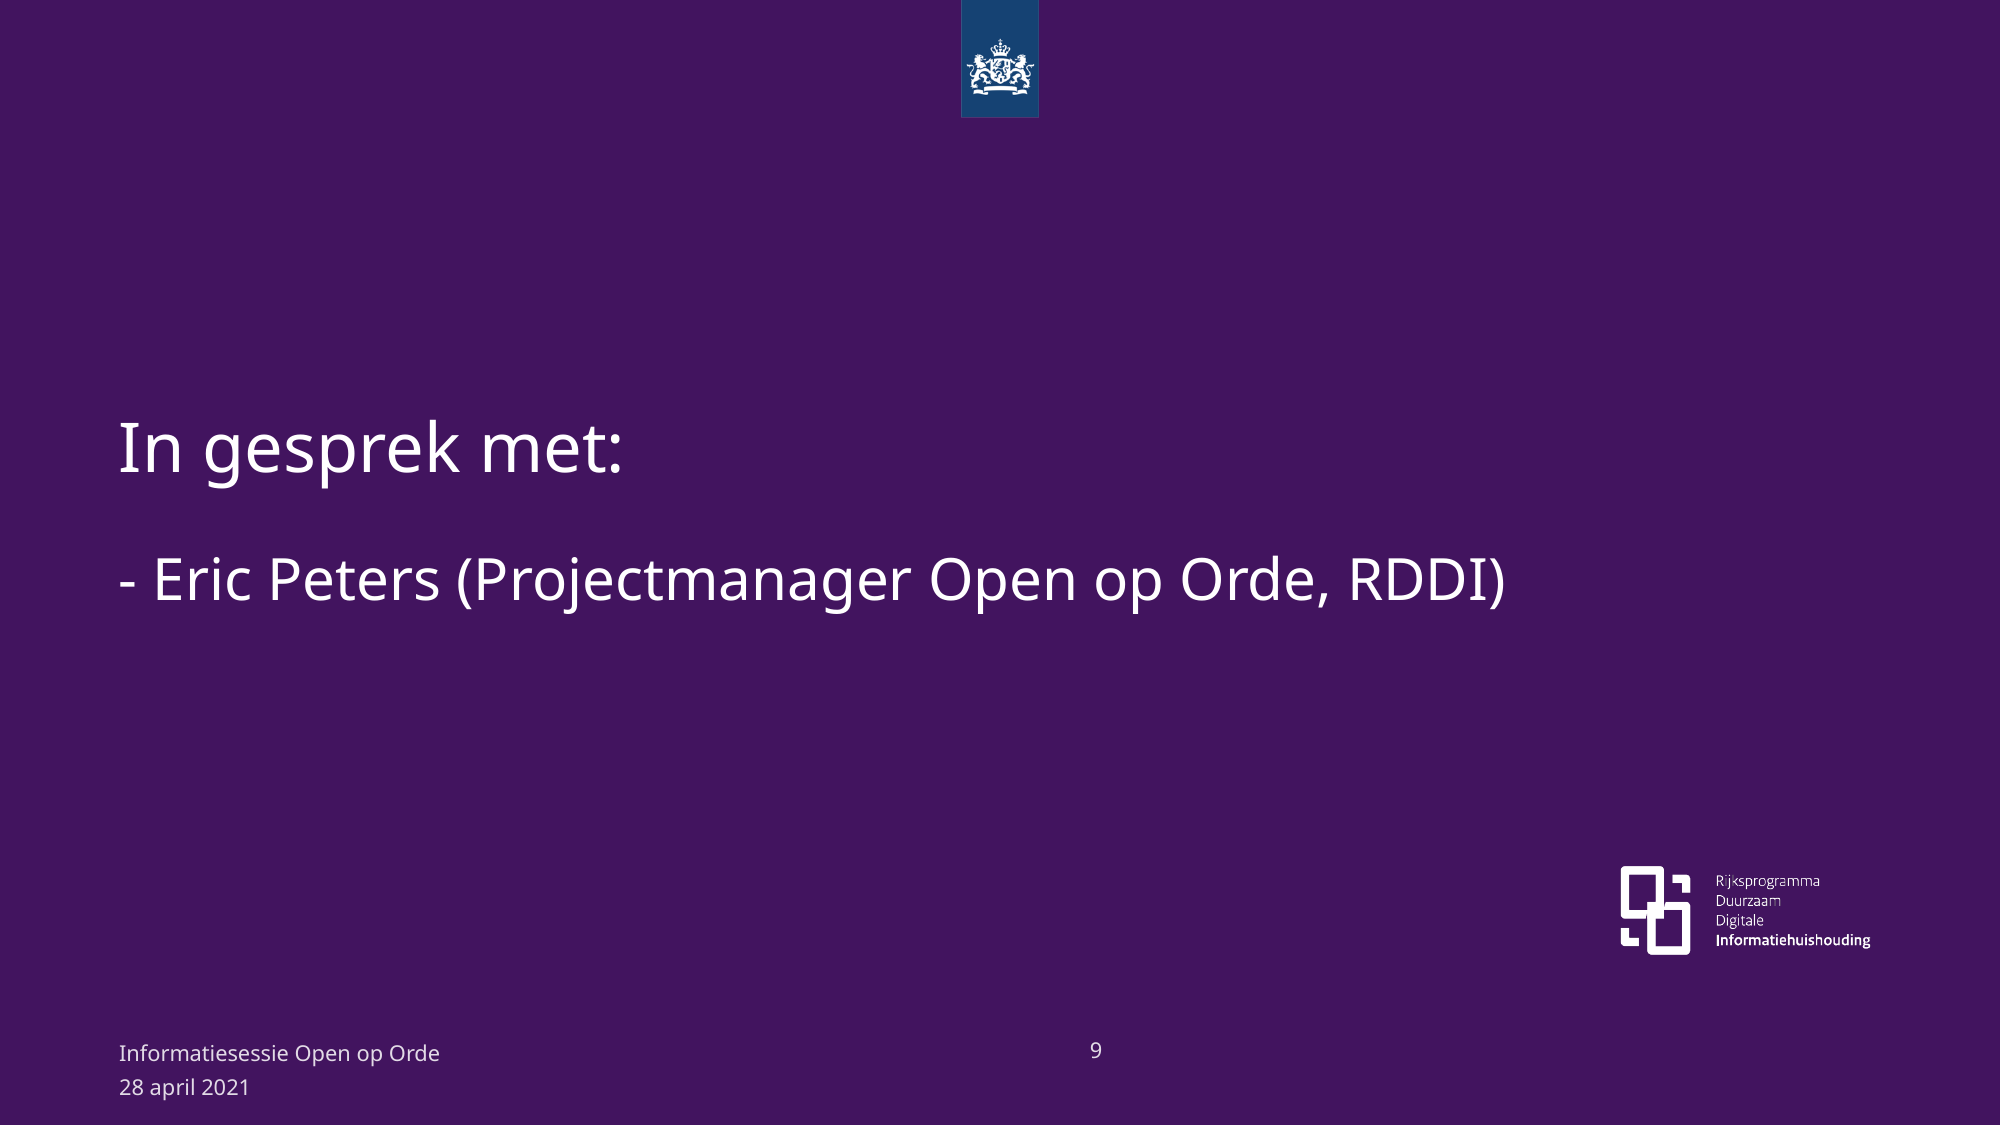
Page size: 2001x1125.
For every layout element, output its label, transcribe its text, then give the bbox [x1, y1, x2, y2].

text_box Informatiesessie Open op Orde [104, 1020, 925, 1074]
text_box 9 [1074, 1020, 1897, 1074]
text_box 28 april 2021 [104, 1074, 925, 1117]
title In gesprek met: - Eric Peters (Projectmanager Open op Orde, RDDI) [104, 8, 1896, 734]
